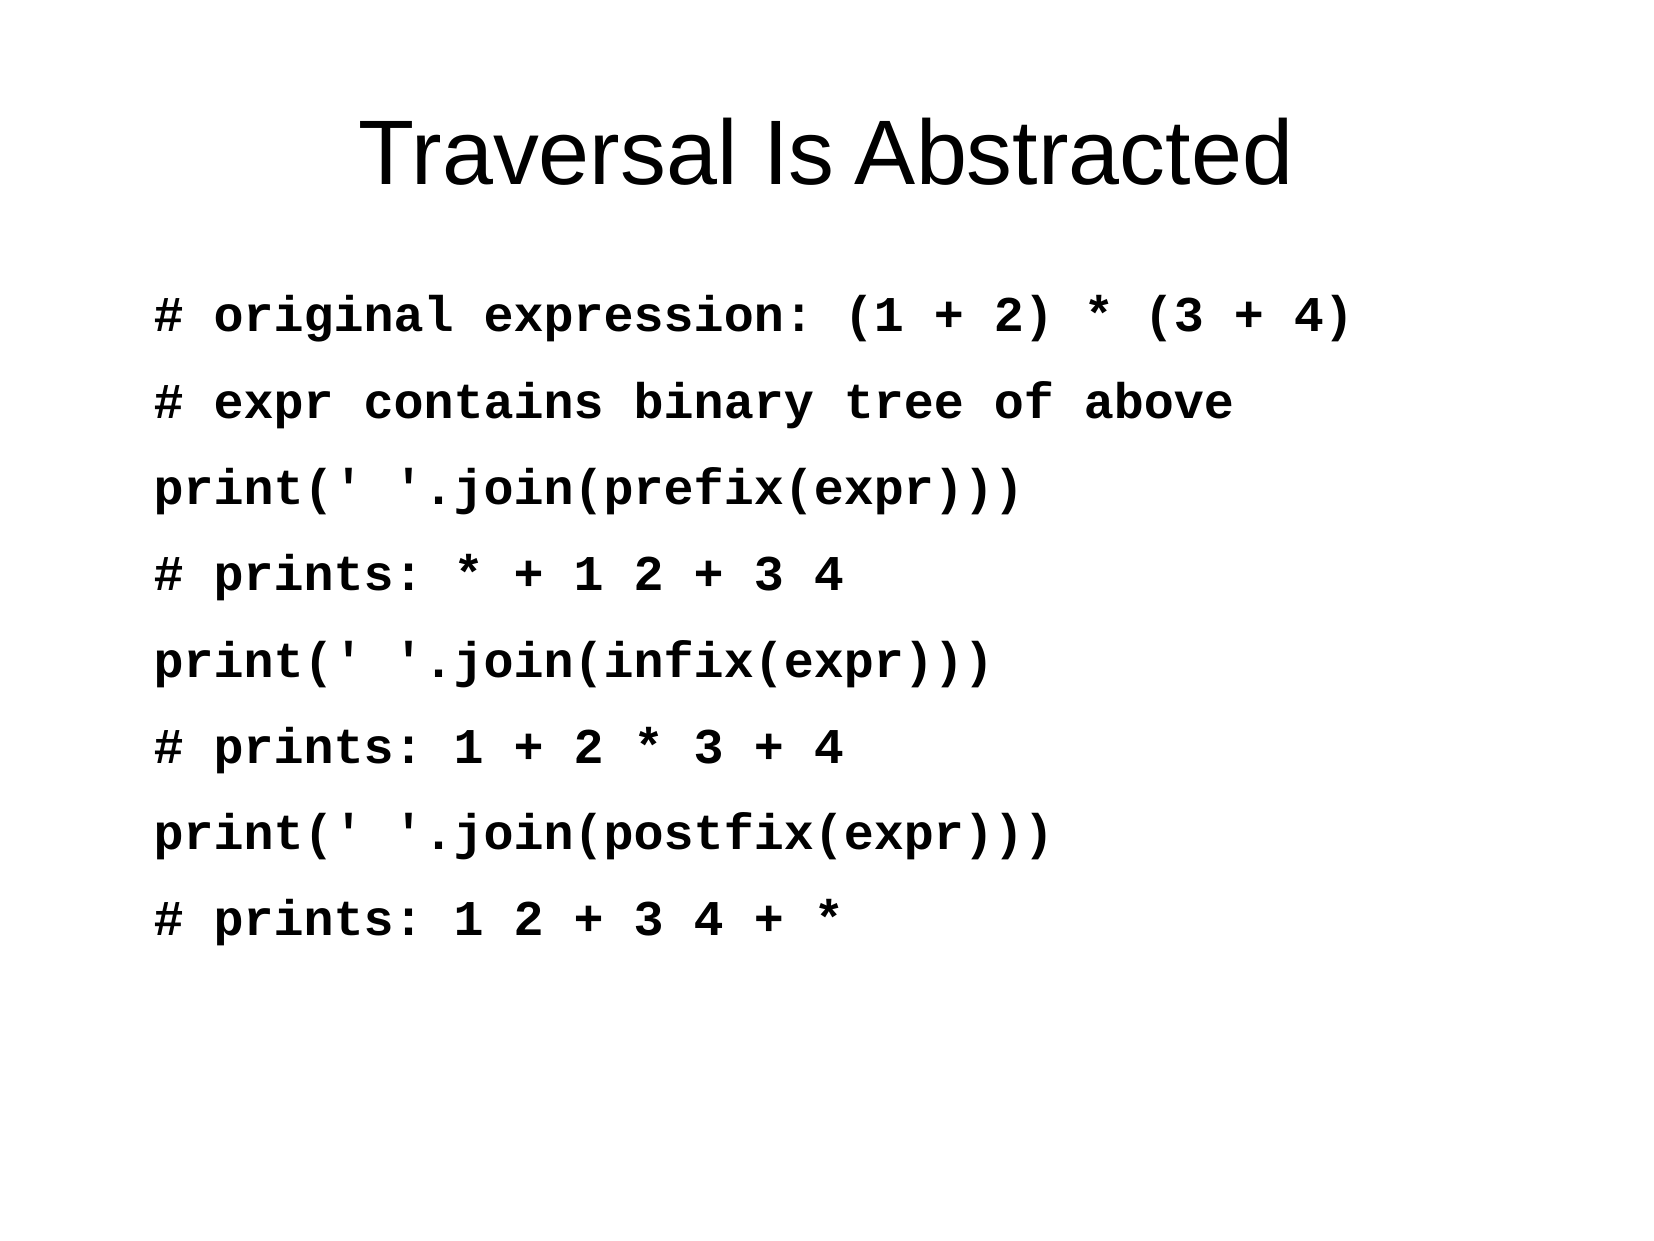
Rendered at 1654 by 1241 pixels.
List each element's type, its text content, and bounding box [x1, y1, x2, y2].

title Traversal Is Abstracted [82, 49, 1571, 257]
list # original expression: (1 + 2) * (3 + 4) # expr contains binary tree of above print(' '.join(prefix(expr))) # prints: * + 1 2 + 3 4 print(' '.join(infix(expr))) # prints: 1 + 2 * 3 + 4 print(' '.join(postfix(expr))) # prints: 1 2 + 3 4 + * [82, 290, 1571, 1010]
